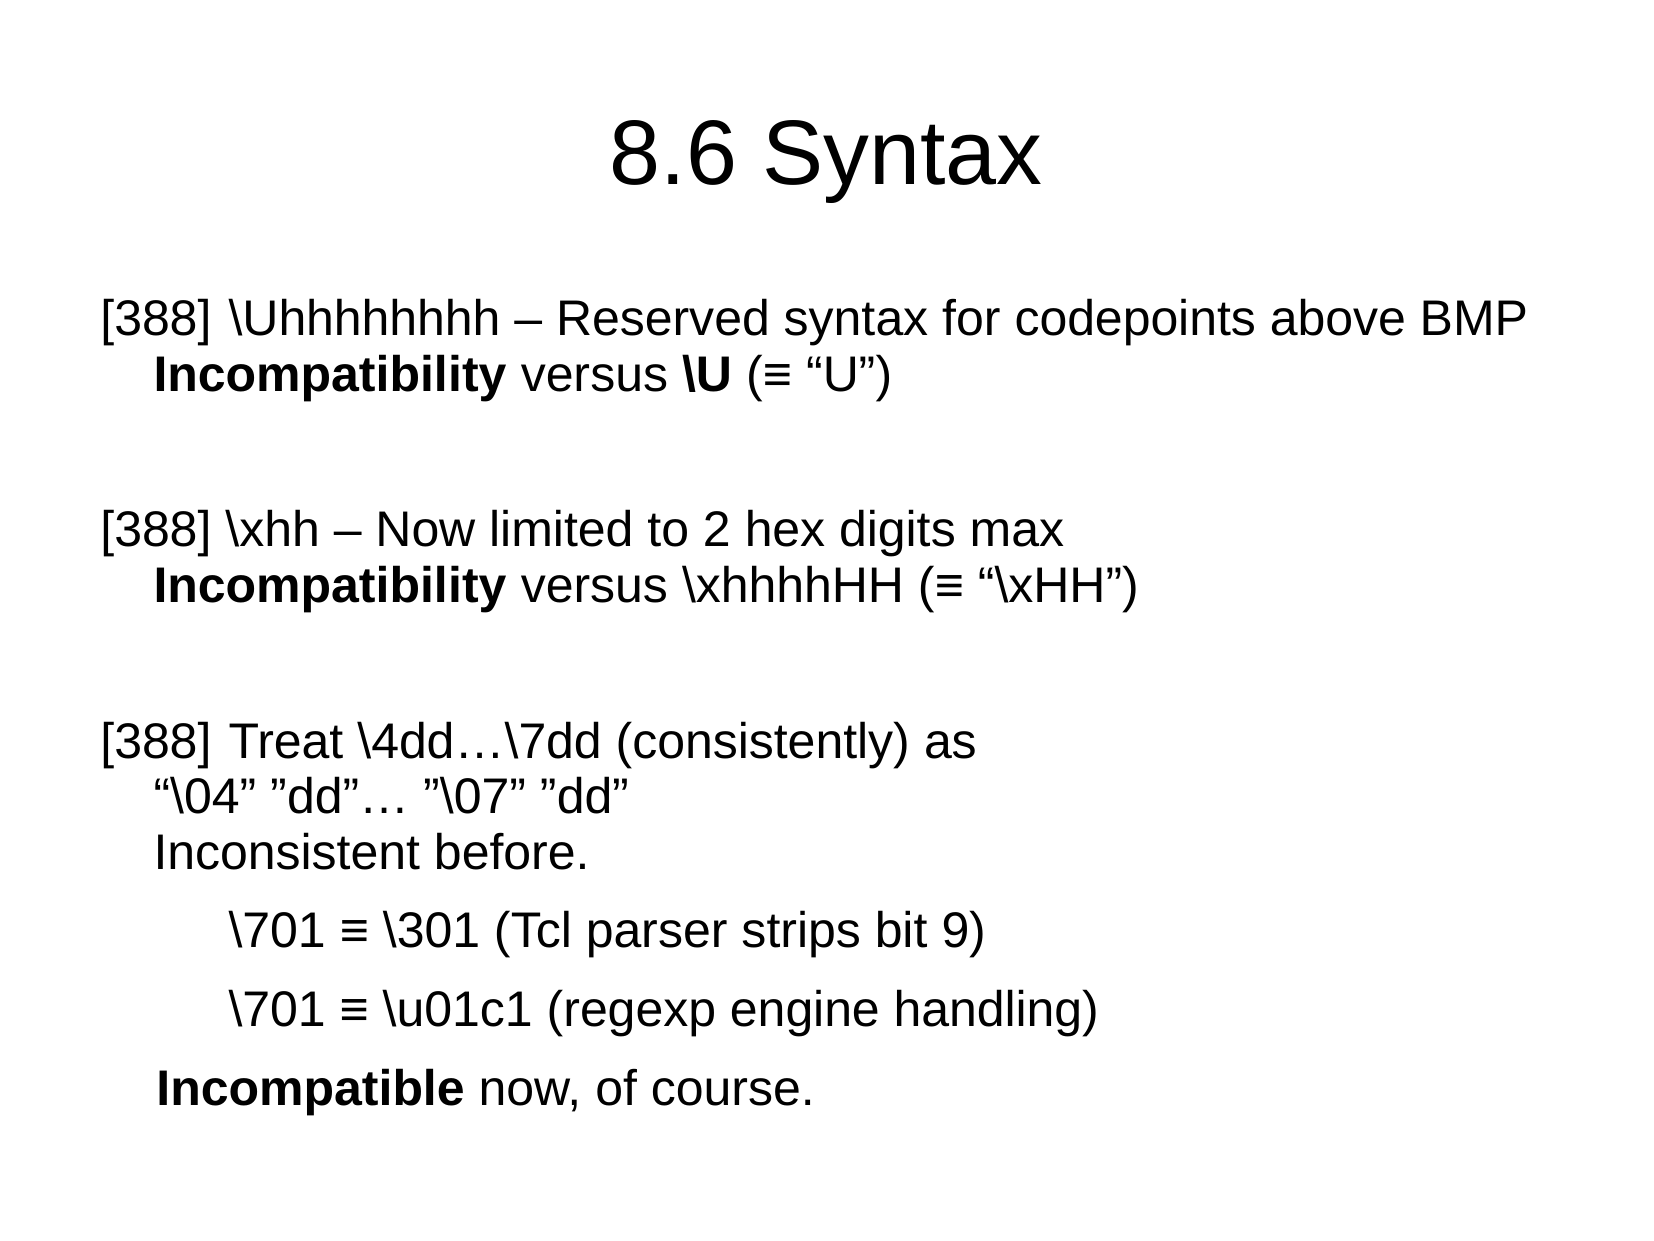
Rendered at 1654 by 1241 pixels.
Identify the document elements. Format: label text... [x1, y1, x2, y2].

title 8.6 Syntax [82, 56, 1571, 250]
list [388] \Uhhhhhhhh – Reserved syntax for codepoints above BMP Incompatibility versus \U (≡ “U”) [388] \xhh – Now limited to 2 hex digits max Incompatibility versus \xhhhhHH (≡ “\xHH”) [388] Treat \4dd…\7dd (consistently) as “\04” ”dd”… ”\07” ”dd” Inconsistent before. \701 ≡ \301 (Tcl parser strips bit 9) \701 ≡ \u01c1 (regexp engine handling) Incompatible now, of course. [82, 290, 1571, 1201]
